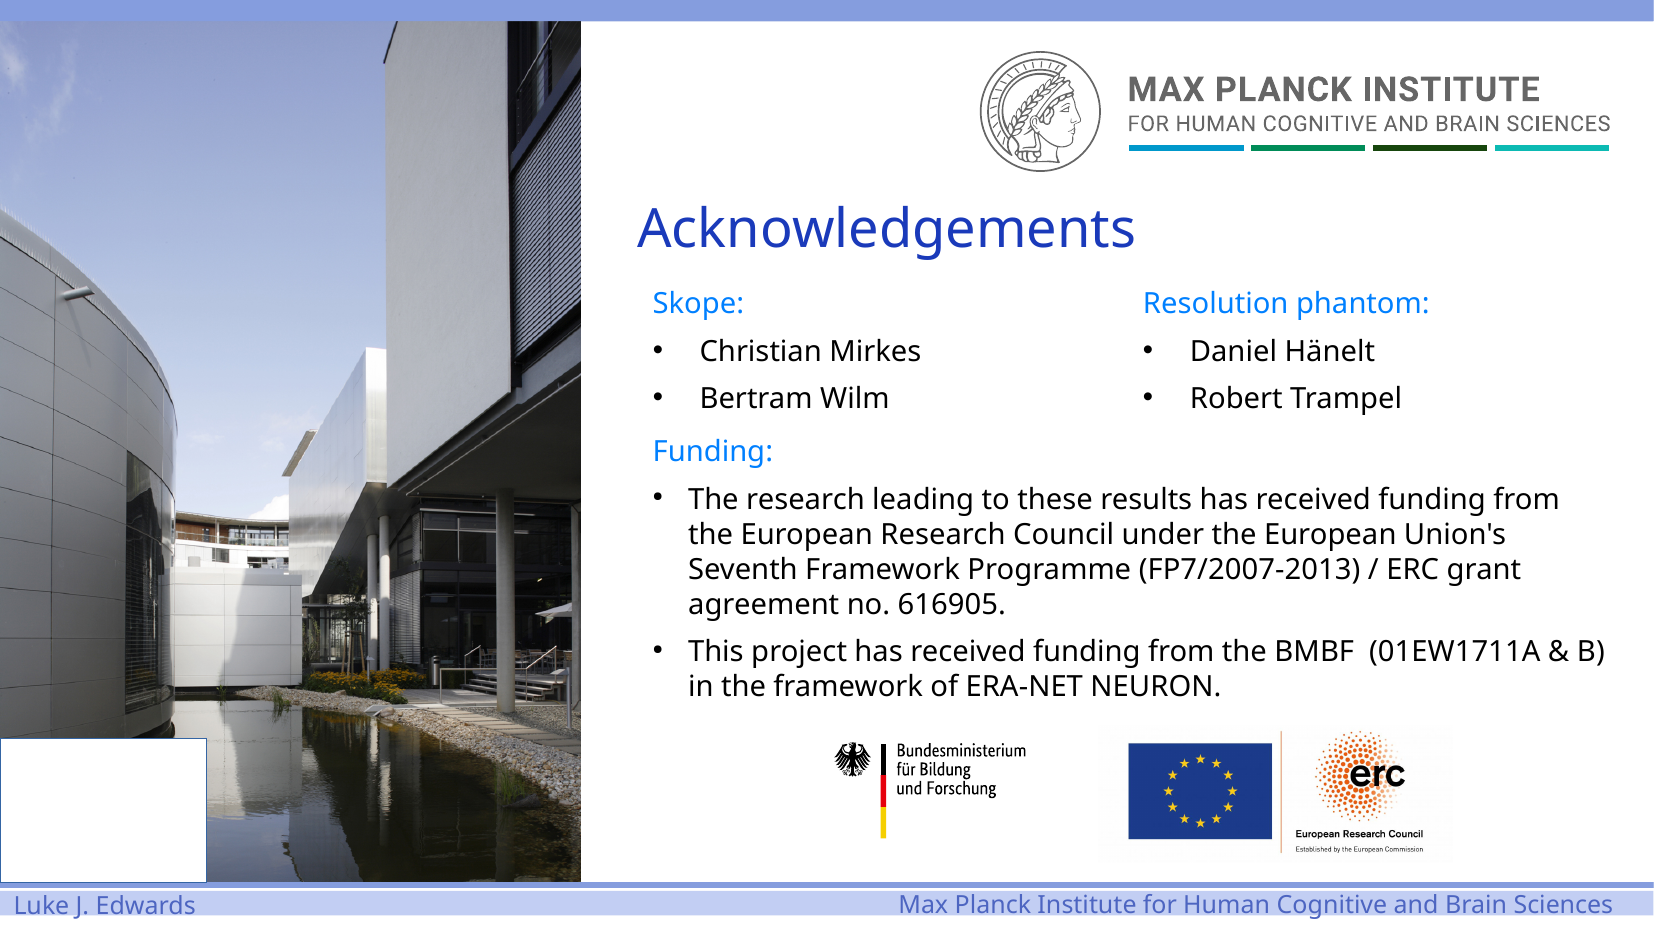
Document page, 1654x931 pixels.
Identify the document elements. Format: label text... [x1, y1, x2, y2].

picture [0, 22, 581, 882]
text_box Funding: The research leading to these results has received funding from the European Research Council under the European Union's Seventh Framework Programme (FP7/2007‑2013) / ERC grant agreement no. 616905. This project has received funding from the BMBF (01EW1711A & B) in the framework of ERA-NET NEURON. [637, 425, 1625, 739]
picture [797, 708, 1063, 874]
text_box Skope: Christian Mirkes Bertram Wilm [637, 284, 1093, 425]
text_box Resolution phantom: Daniel Hänelt Robert Trampel [1127, 276, 1583, 443]
picture [1098, 739, 1453, 863]
text_box Acknowledgements [622, 185, 1437, 284]
